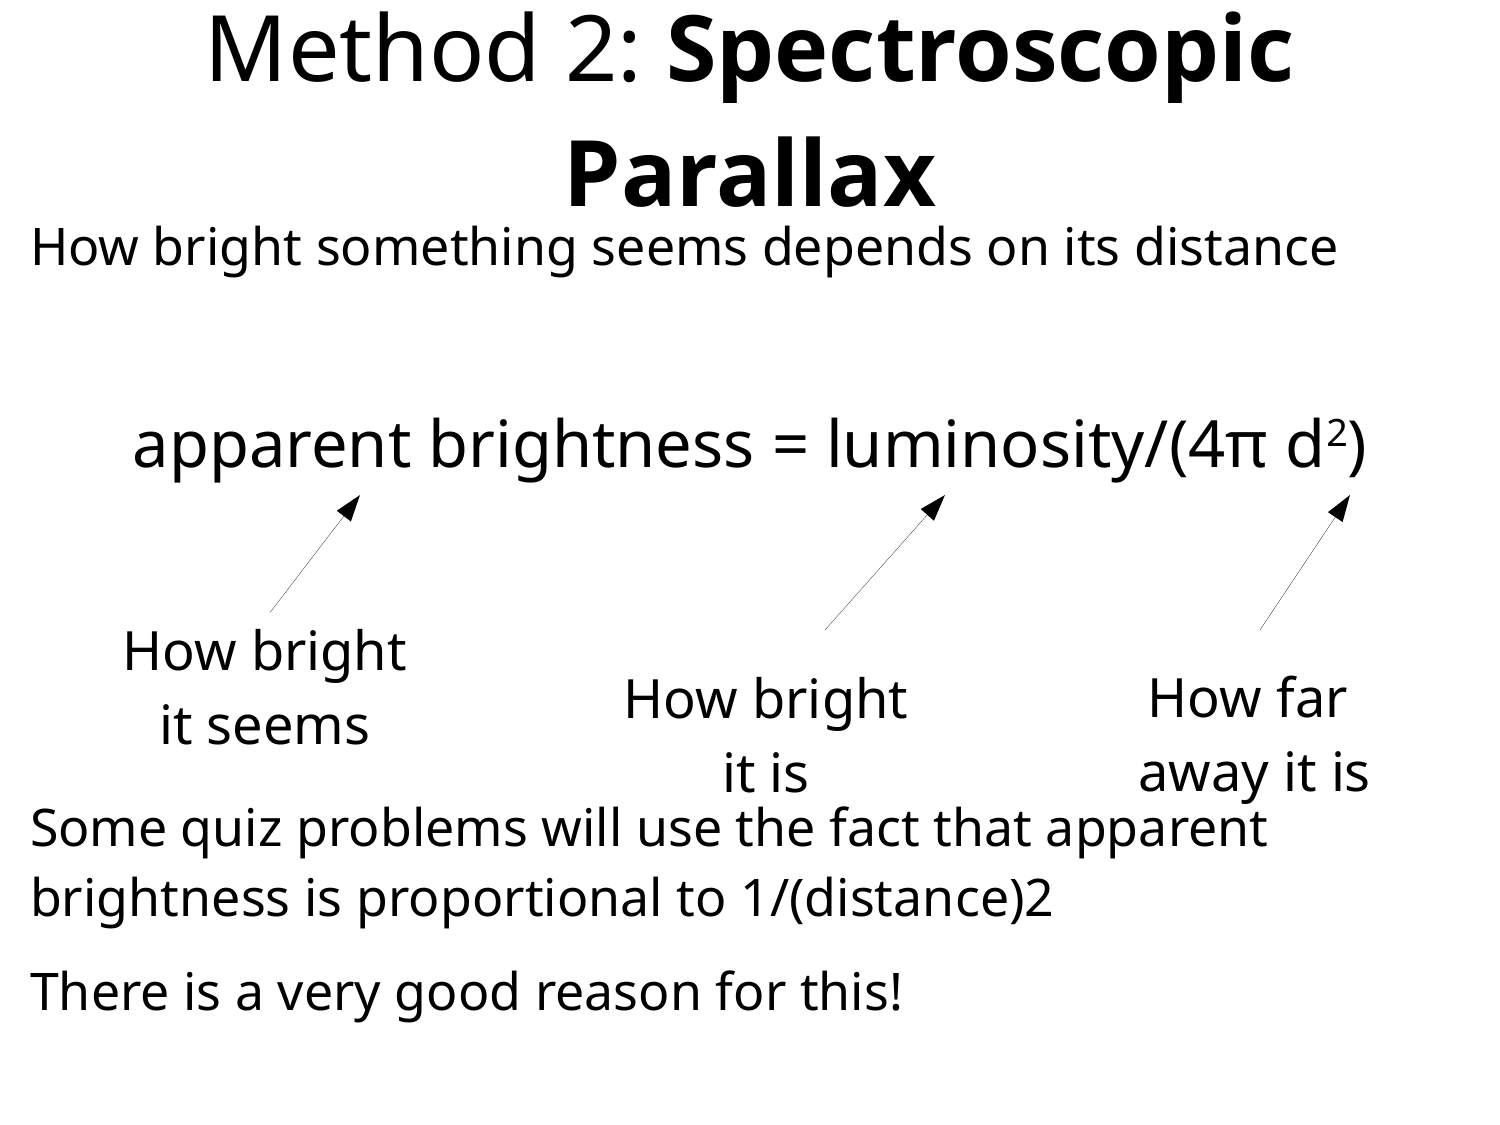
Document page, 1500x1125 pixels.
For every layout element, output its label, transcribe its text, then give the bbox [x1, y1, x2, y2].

text_box How bright it seems [94, 612, 436, 766]
text_box How far away it is [1035, 659, 1475, 839]
text_box How bright it is [525, 660, 1008, 811]
list How bright something seems depends on its distance apparent brightness = luminosity/(4π d2) Some quiz problems will use the fact that apparent brightness is proportional to 1/(distance)2 There is a very good reason for this! [30, 210, 1471, 1036]
title Method 2: Spectroscopic Parallax [30, 55, 1471, 163]
